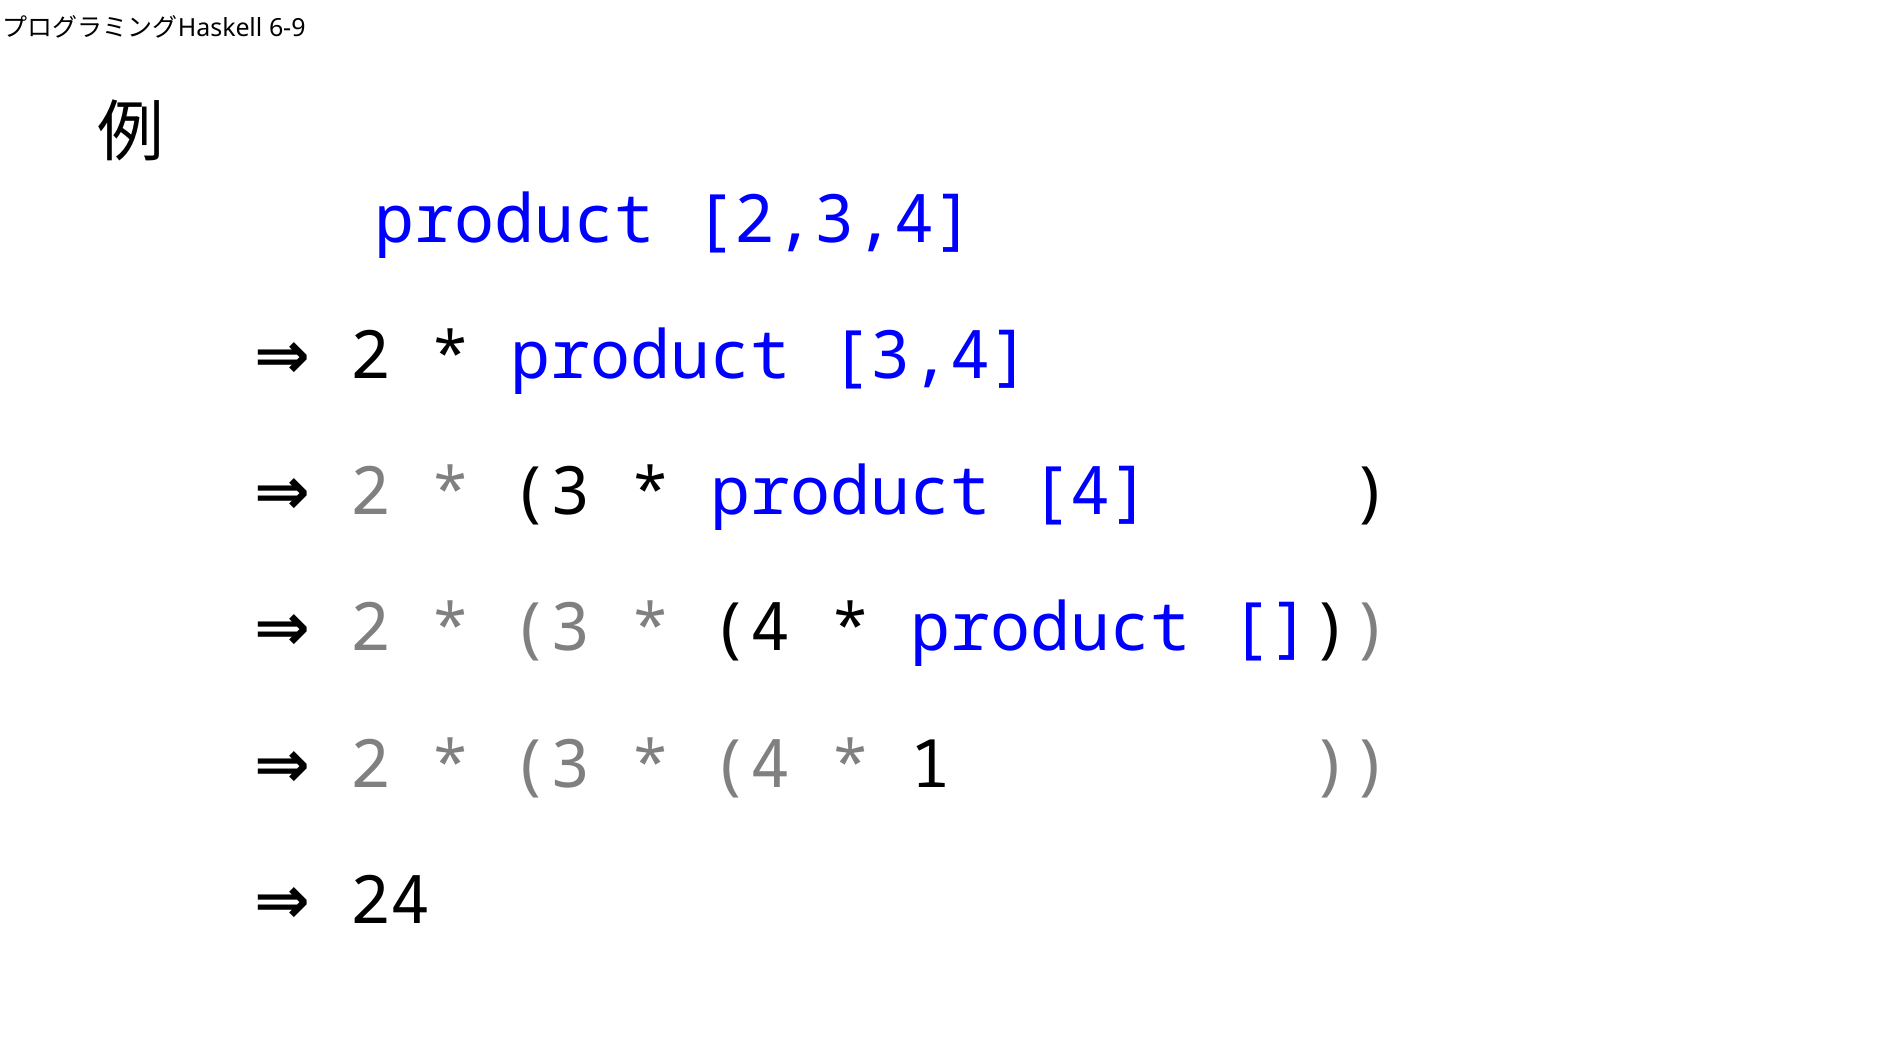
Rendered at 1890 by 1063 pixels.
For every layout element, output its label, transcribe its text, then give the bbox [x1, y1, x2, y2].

list 例 [94, 74, 1742, 148]
text_box product [2,3,4] ⇒ 2 * product [3,4] ⇒ 2 * (3 * product [4] ) ⇒ 2 * (3 * (4 * product [])) ⇒ 2 * (3 * (4 * 1 )) ⇒ 24 [239, 163, 1578, 1007]
